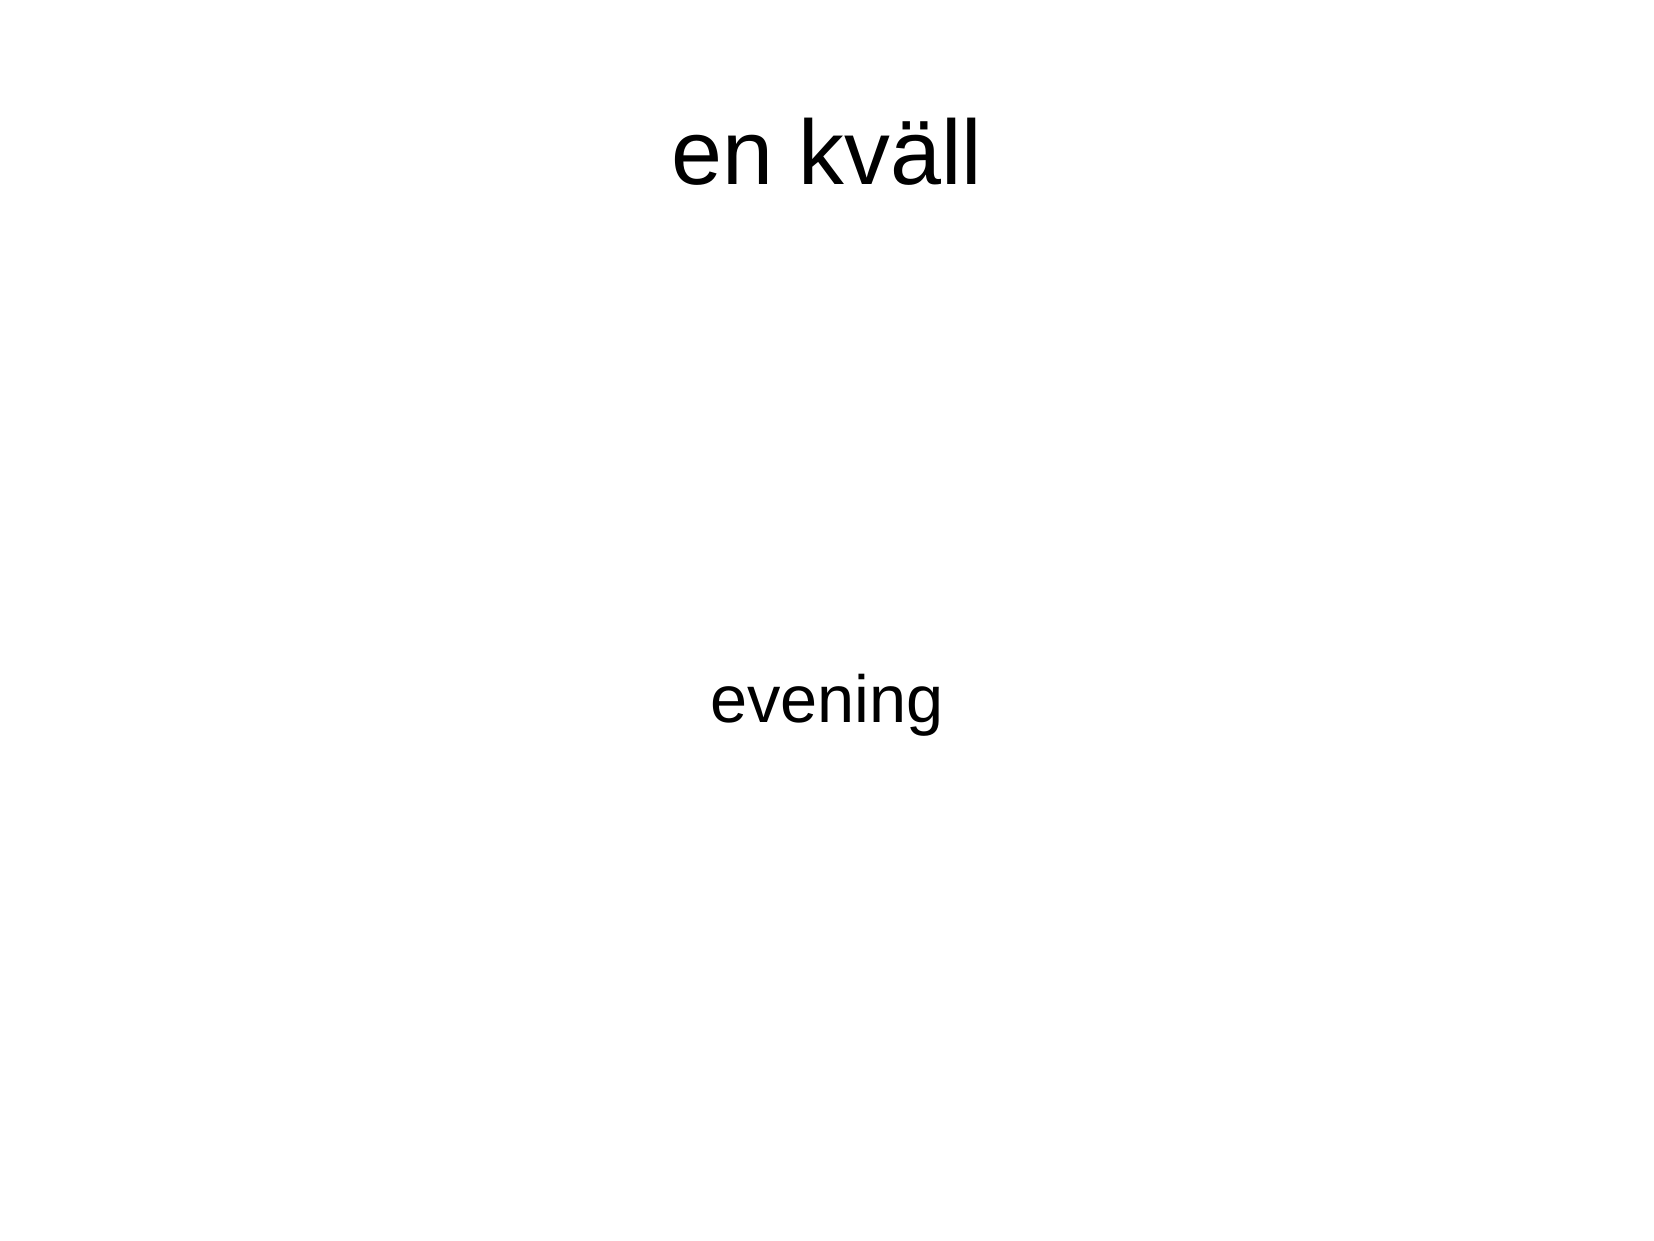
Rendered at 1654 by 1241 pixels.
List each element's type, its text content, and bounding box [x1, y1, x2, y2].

subtitle evening [82, 297, 1571, 1102]
title en kväll [82, 56, 1571, 250]
